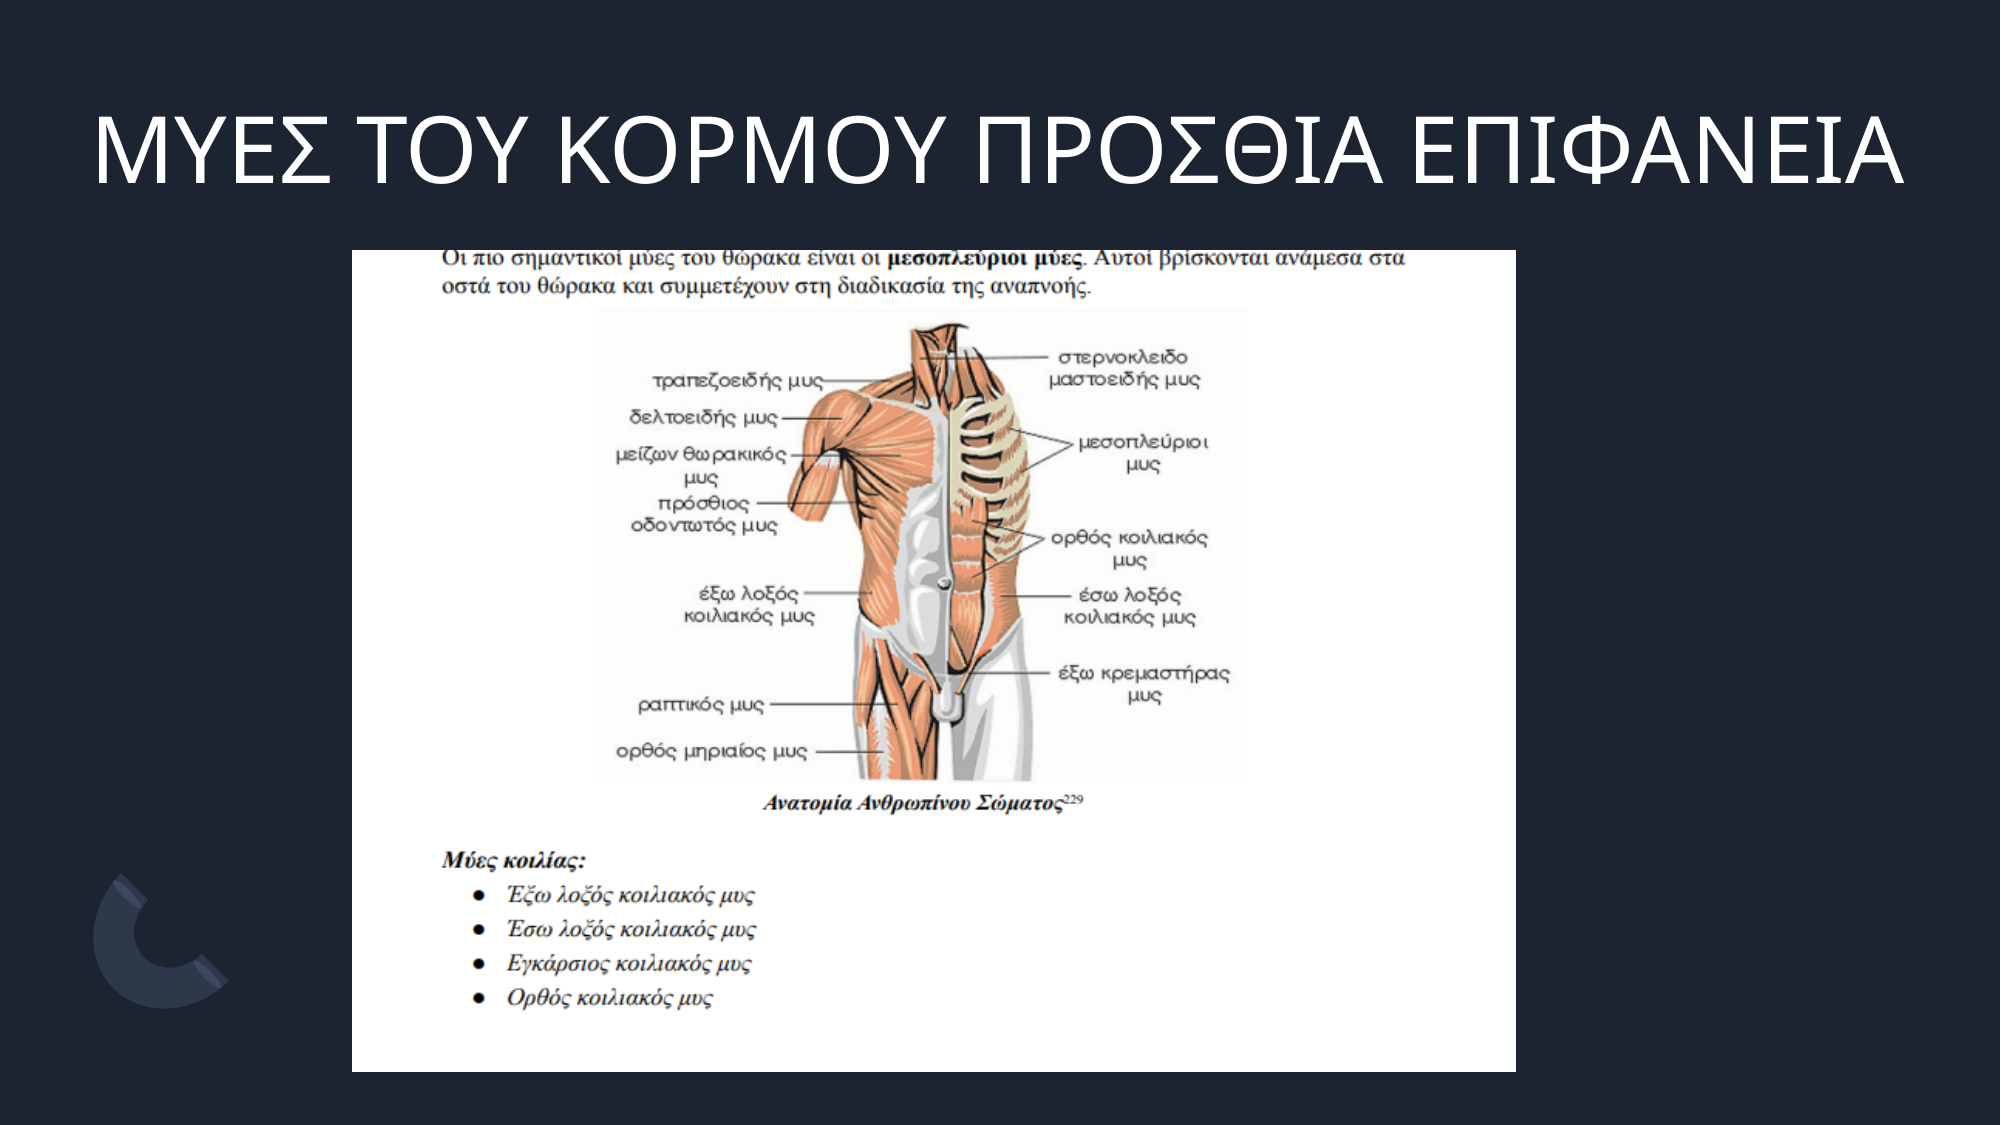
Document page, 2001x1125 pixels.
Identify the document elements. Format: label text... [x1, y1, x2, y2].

picture [352, 250, 1516, 1072]
title ΜΥΕΣ ΤΟΥ ΚΟΡΜΟΥ ΠΡΟΣΘΙΑ ΕΠΙΦΑΝΕΙΑ [90, 90, 1910, 309]
